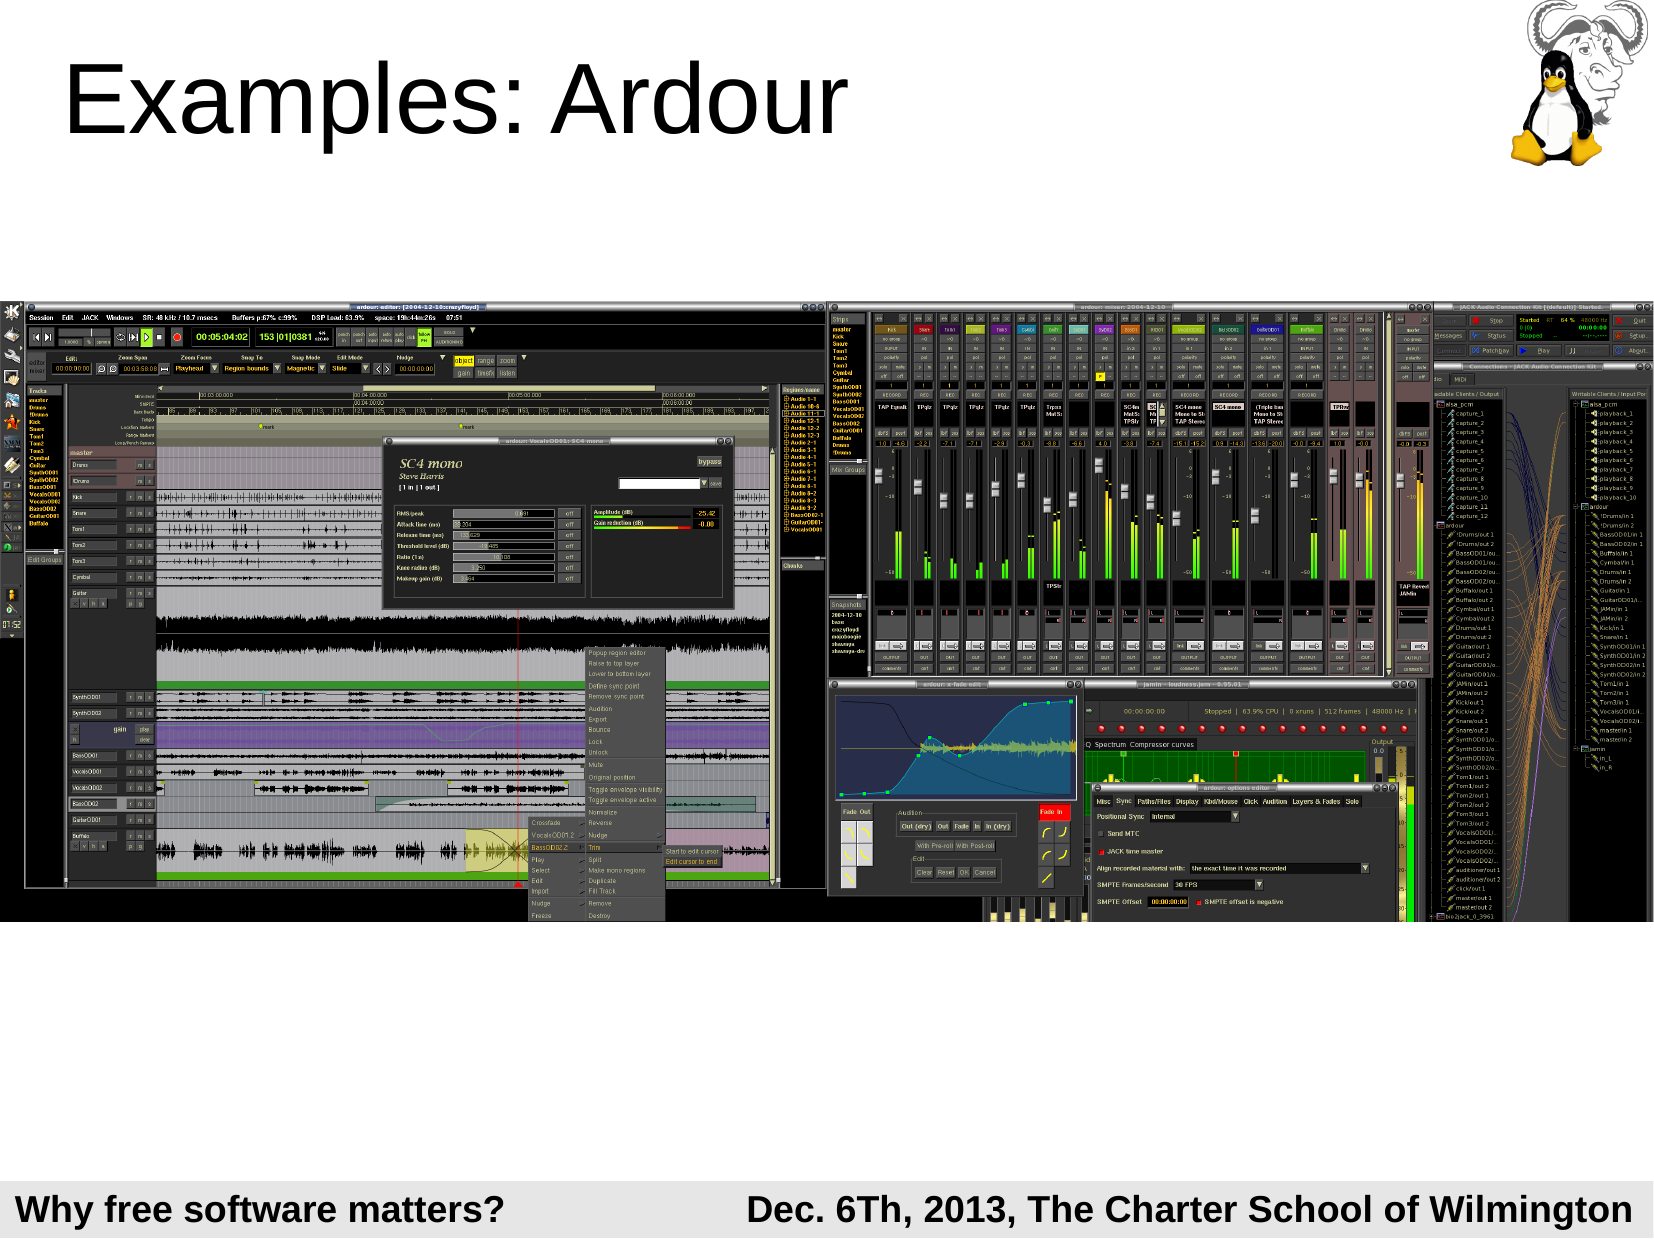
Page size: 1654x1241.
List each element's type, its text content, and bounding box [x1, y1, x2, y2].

text_box Why free software matters? Dec. 6Th, 2013, The Charter School of Wilmington [0, 1181, 1654, 1238]
text_box Examples: Ardour [47, 35, 1501, 163]
picture [1511, 0, 1648, 166]
picture [0, 301, 1654, 922]
